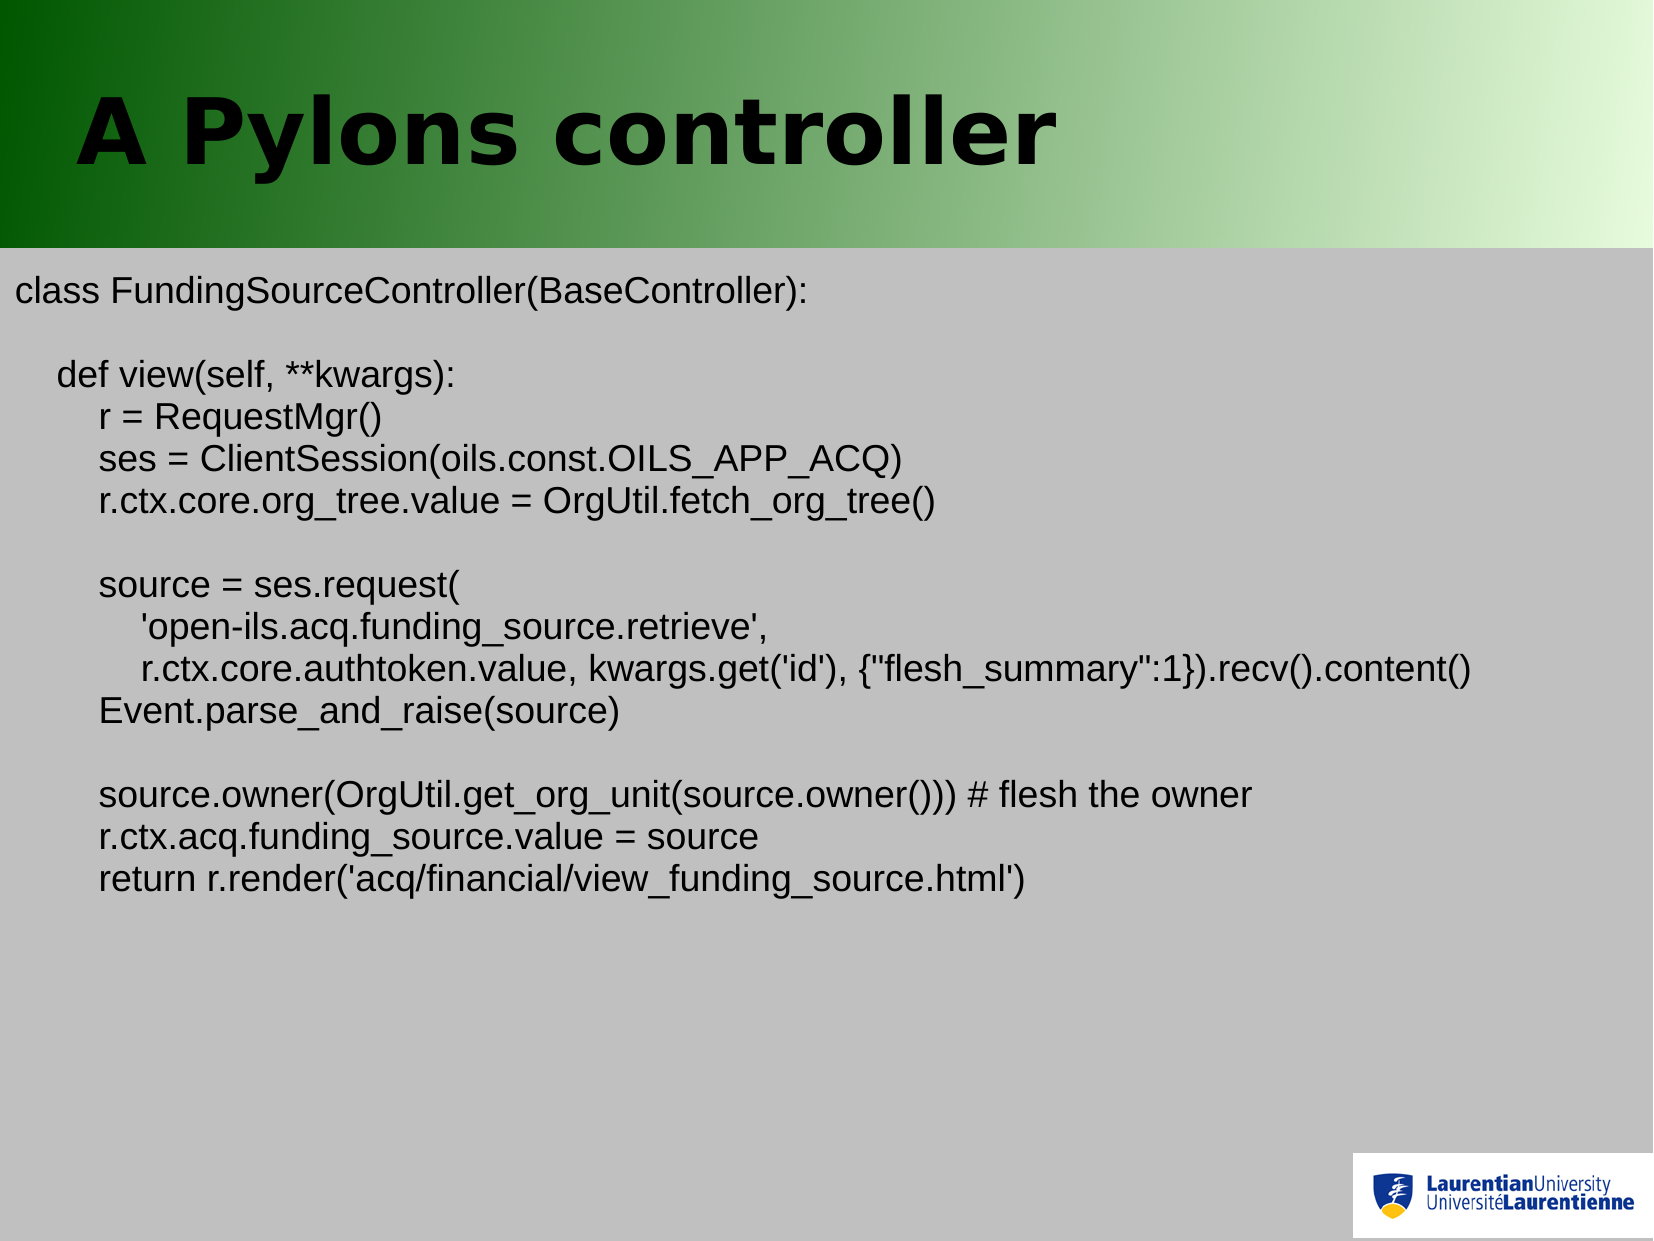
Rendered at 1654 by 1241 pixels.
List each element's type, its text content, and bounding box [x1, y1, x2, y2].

picture [1353, 1170, 1653, 1238]
title A Pylons controller [76, 36, 1565, 229]
text_box class FundingSourceController(BaseController): def view(self, **kwargs): r = RequestMgr() ses = ClientSession(oils.const.OILS_APP_ACQ) r.ctx.core.org_tree.value = OrgUtil.fetch_org_tree() source = ses.request( 'open-ils.acq.funding_source.retrieve', r.ctx.core.authtoken.value, kwargs.get('id'), {"flesh_summary":1}).recv().content() Event.parse_and_raise(source) source.owner(OrgUtil.get_org_unit(source.owner())) # flesh the owner r.ctx.acq.funding_source.value = source return r.render('acq/financial/view_funding_source.html') [0, 262, 1653, 1170]
picture [0, 0, 1653, 248]
